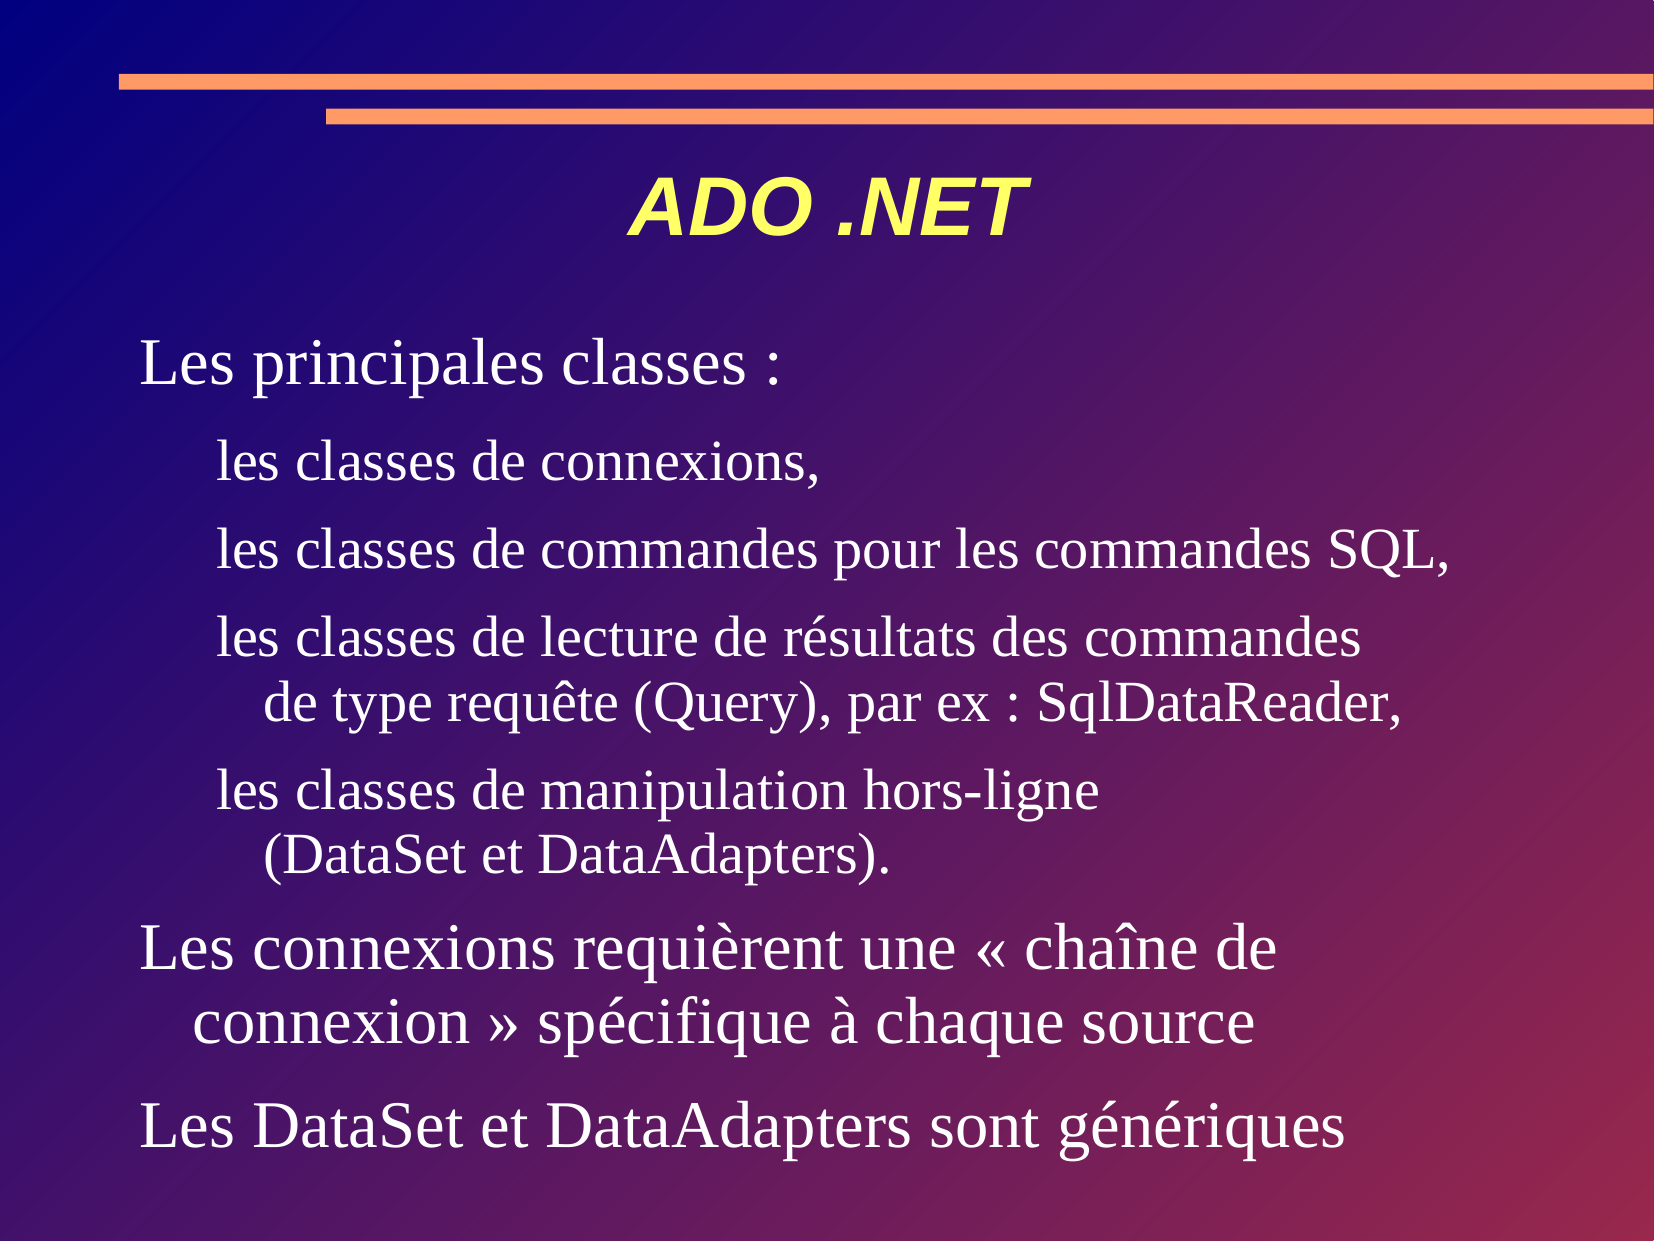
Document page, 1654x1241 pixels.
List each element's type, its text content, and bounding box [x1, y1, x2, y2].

title ADO .NET [121, 102, 1534, 311]
list Les principales classes : les classes de connexions, les classes de commandes pour les commandes SQL, les classes de lecture de résultats des commandes de type requête (Query), par ex : SqlDataReader, les classes de manipulation hors-ligne (DataSet et DataAdapters). Les connexions requièrent une « chaîne de connexion » spécifique à chaque source Les DataSet et DataAdapters sont génériques [121, 324, 1534, 1162]
